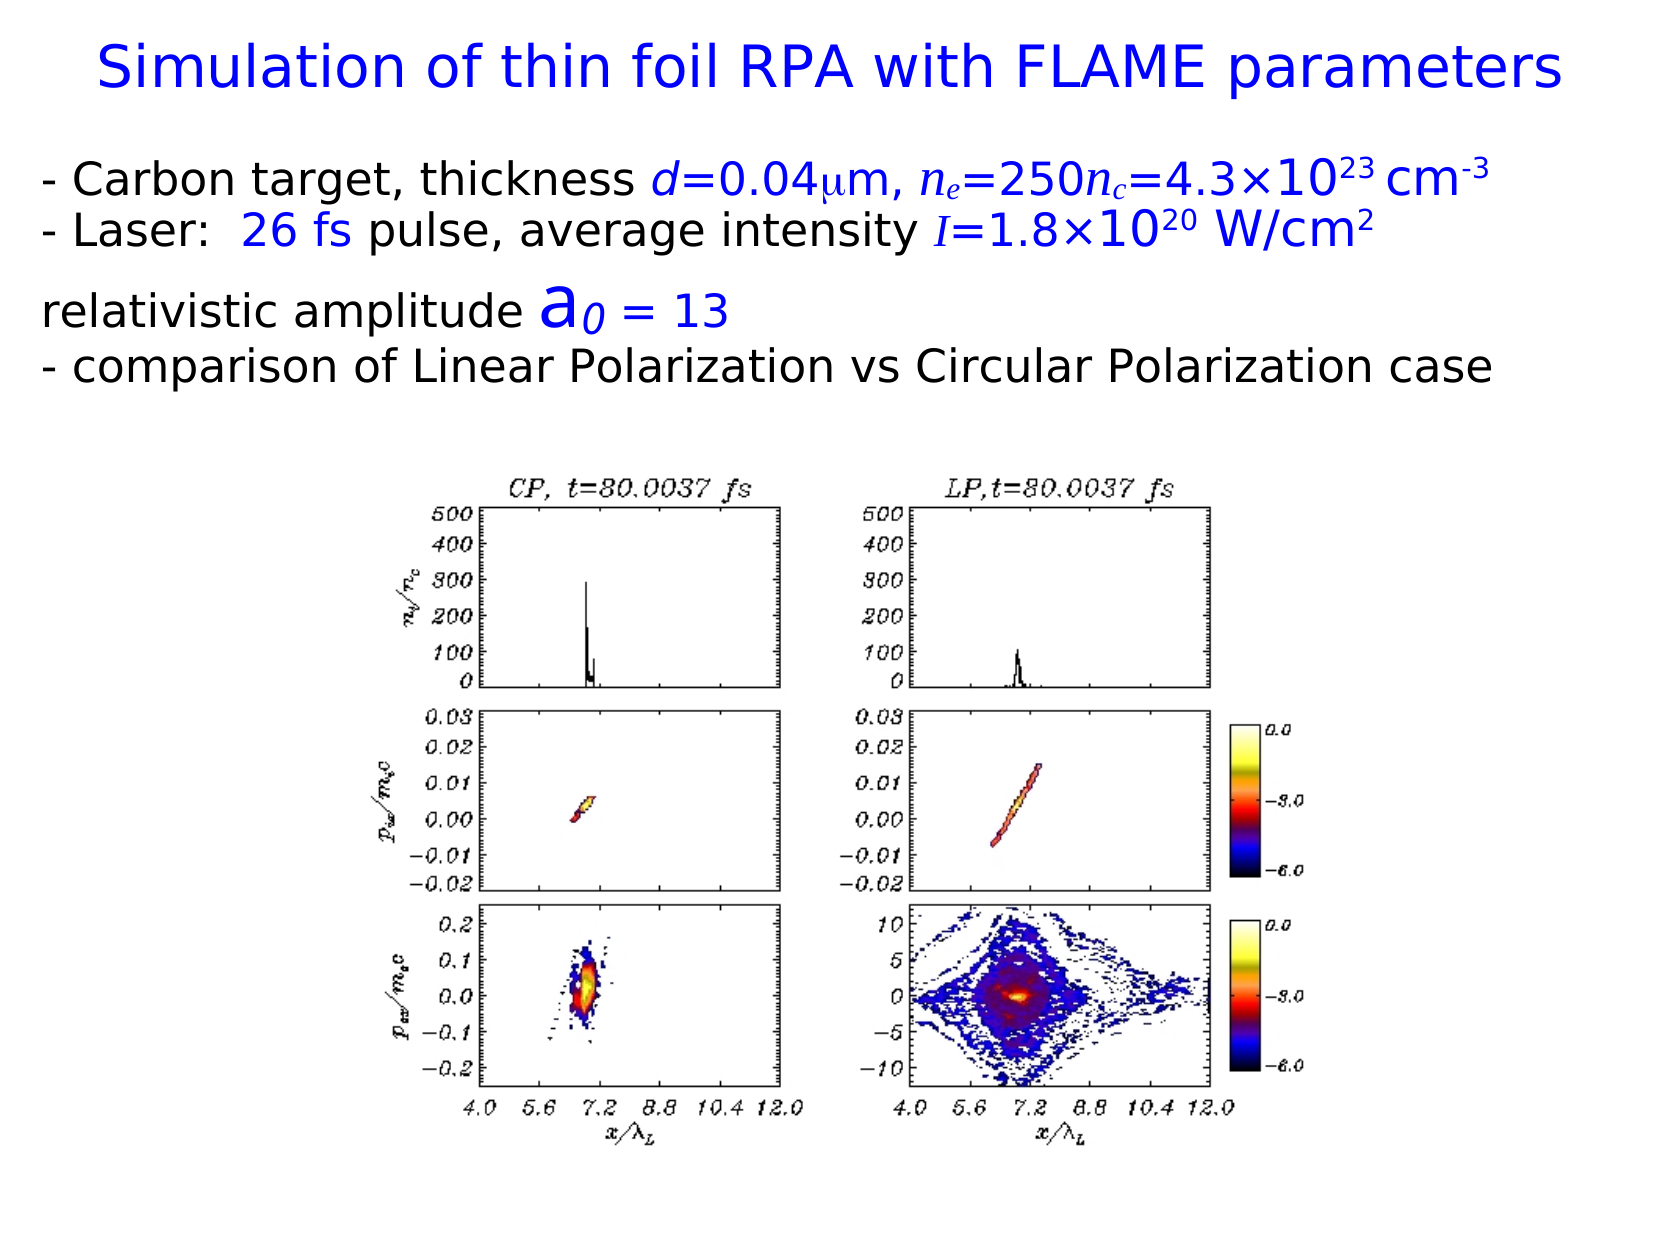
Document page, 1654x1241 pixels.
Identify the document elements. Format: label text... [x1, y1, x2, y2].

text_box - Carbon target, thickness d=0.04mm, ne=250nc=4.3×1023 cm-3 - Laser: 26 fs pulse, average intensity I=1.8×1020 W/cm2 relativistic amplitude a0 = 13 - comparison of Linear Polarization vs Circular Polarization case [25, 146, 1543, 455]
text_box Simulation of thin foil RPA with FLAME parameters [82, 27, 1599, 109]
picture [329, 471, 1330, 1222]
